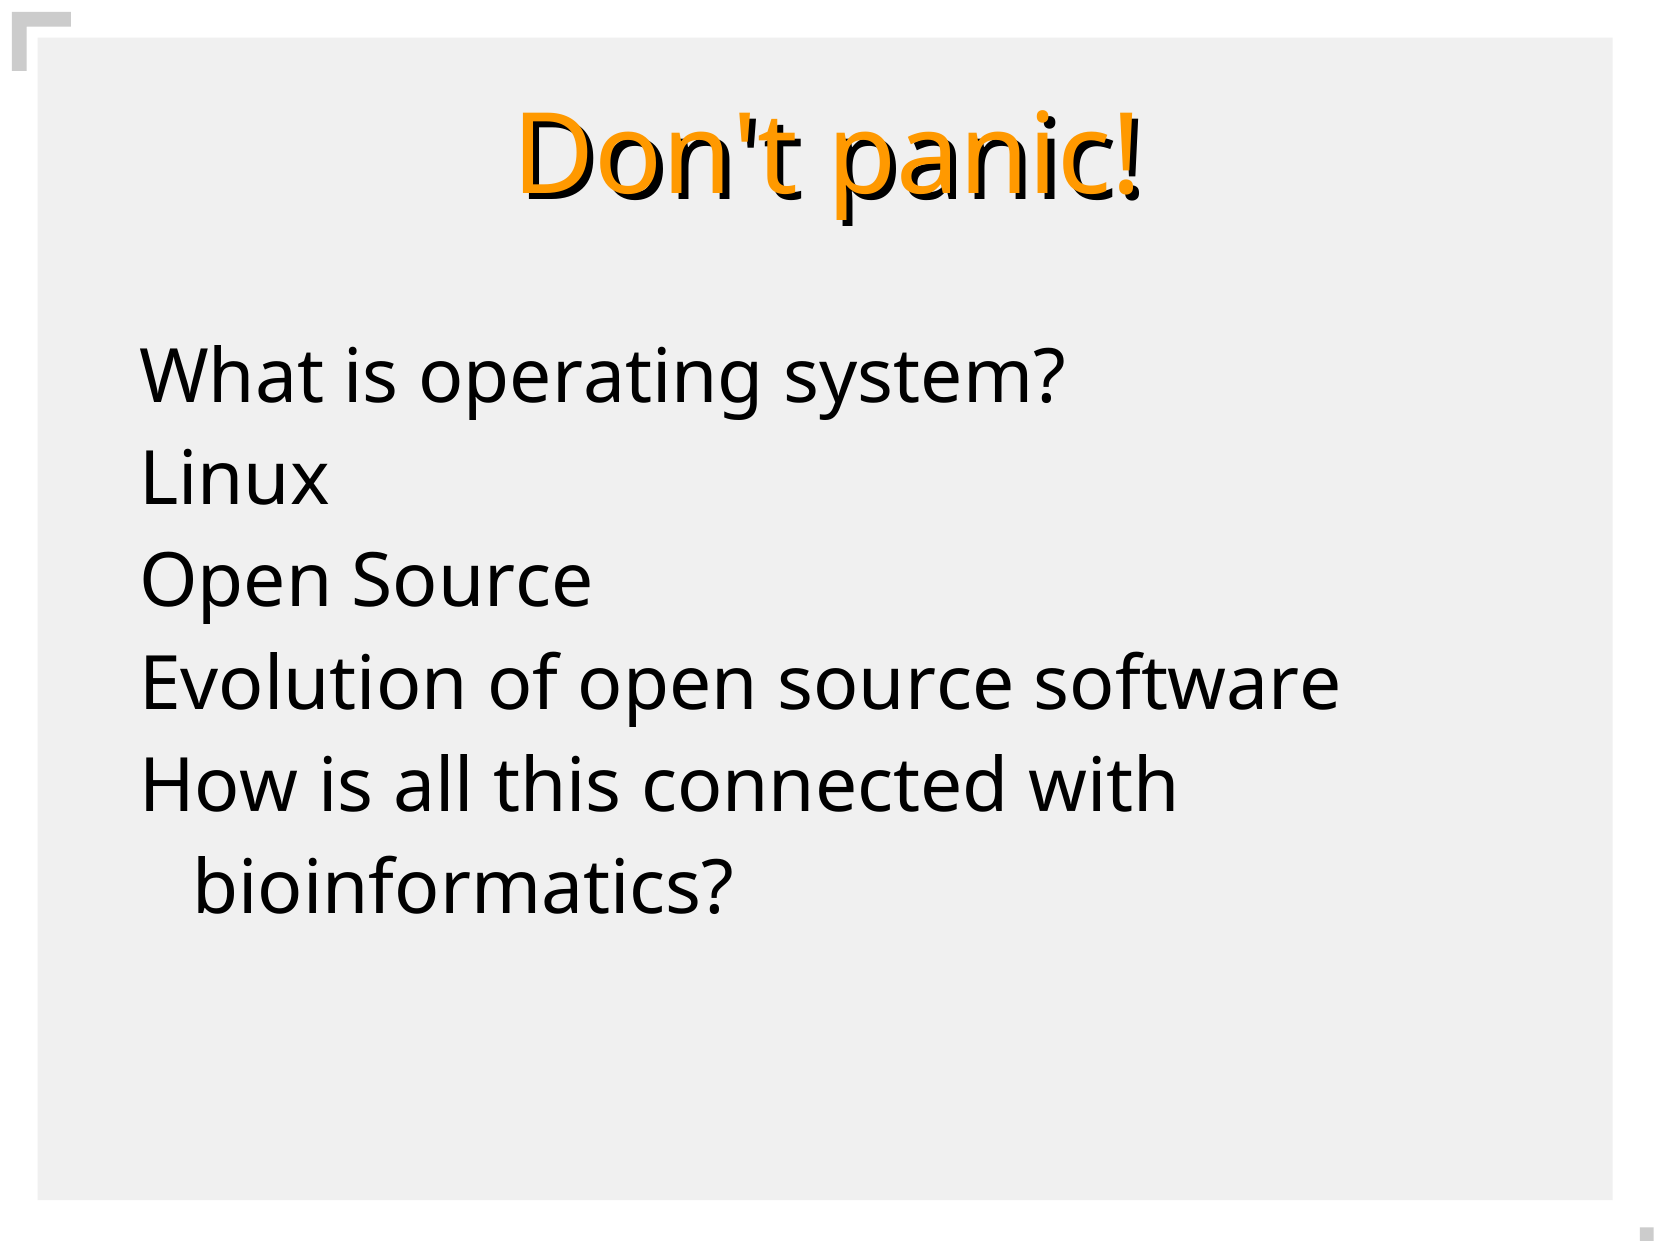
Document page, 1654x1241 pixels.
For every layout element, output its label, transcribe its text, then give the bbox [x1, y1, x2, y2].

title Don't panic! [121, 46, 1534, 254]
list What is operating system? Linux Open Source Evolution of open source software How is all this connected with bioinformatics? [121, 322, 1561, 1132]
